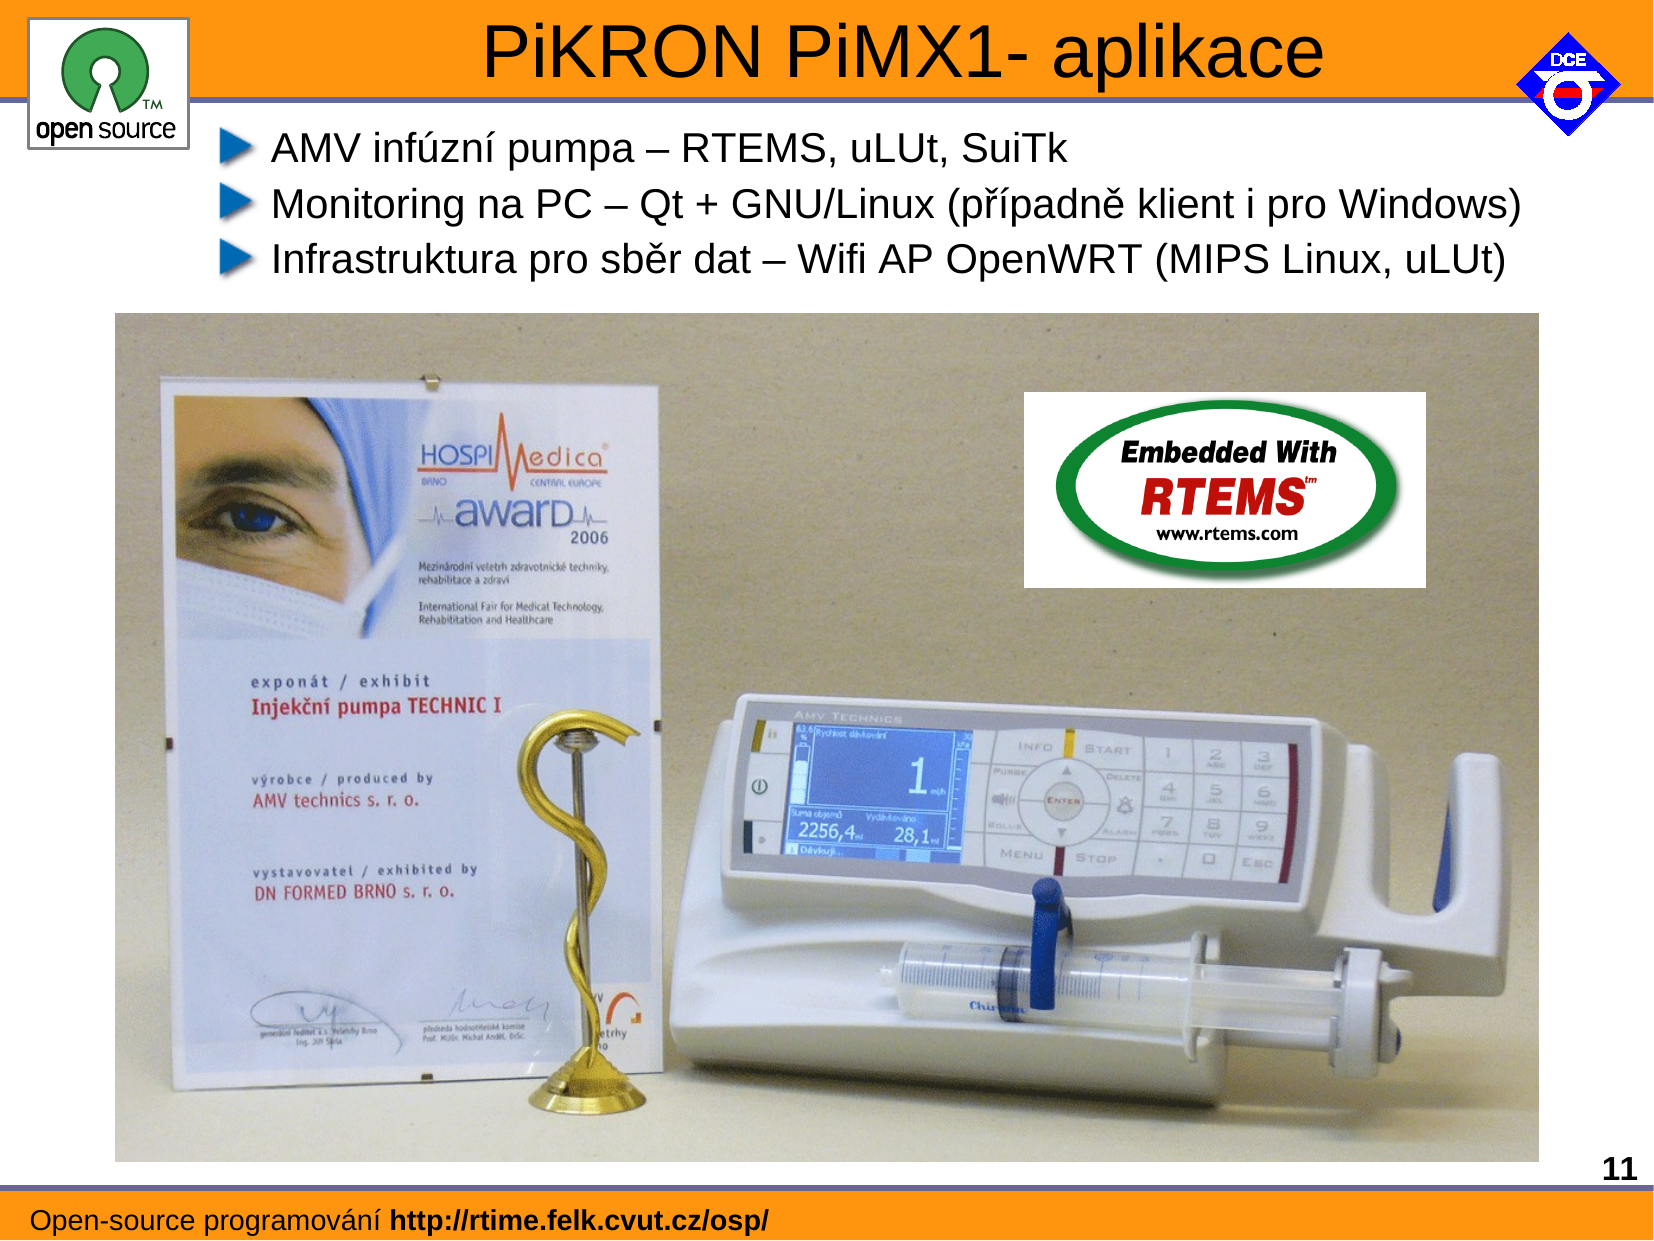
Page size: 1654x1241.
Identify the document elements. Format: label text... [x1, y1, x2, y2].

list AMV infúzní pumpa – RTEMS, uLUt, SuiTk Monitoring na PC – Qt + GNU/Linux (případně klient i pro Windows) Infrastruktura pro sběr dat – Wifi AP OpenWRT (MIPS Linux, uLUt) [199, 124, 1535, 300]
title PiKRON PiMX1- aplikace [178, 4, 1631, 98]
picture [115, 313, 1539, 1162]
